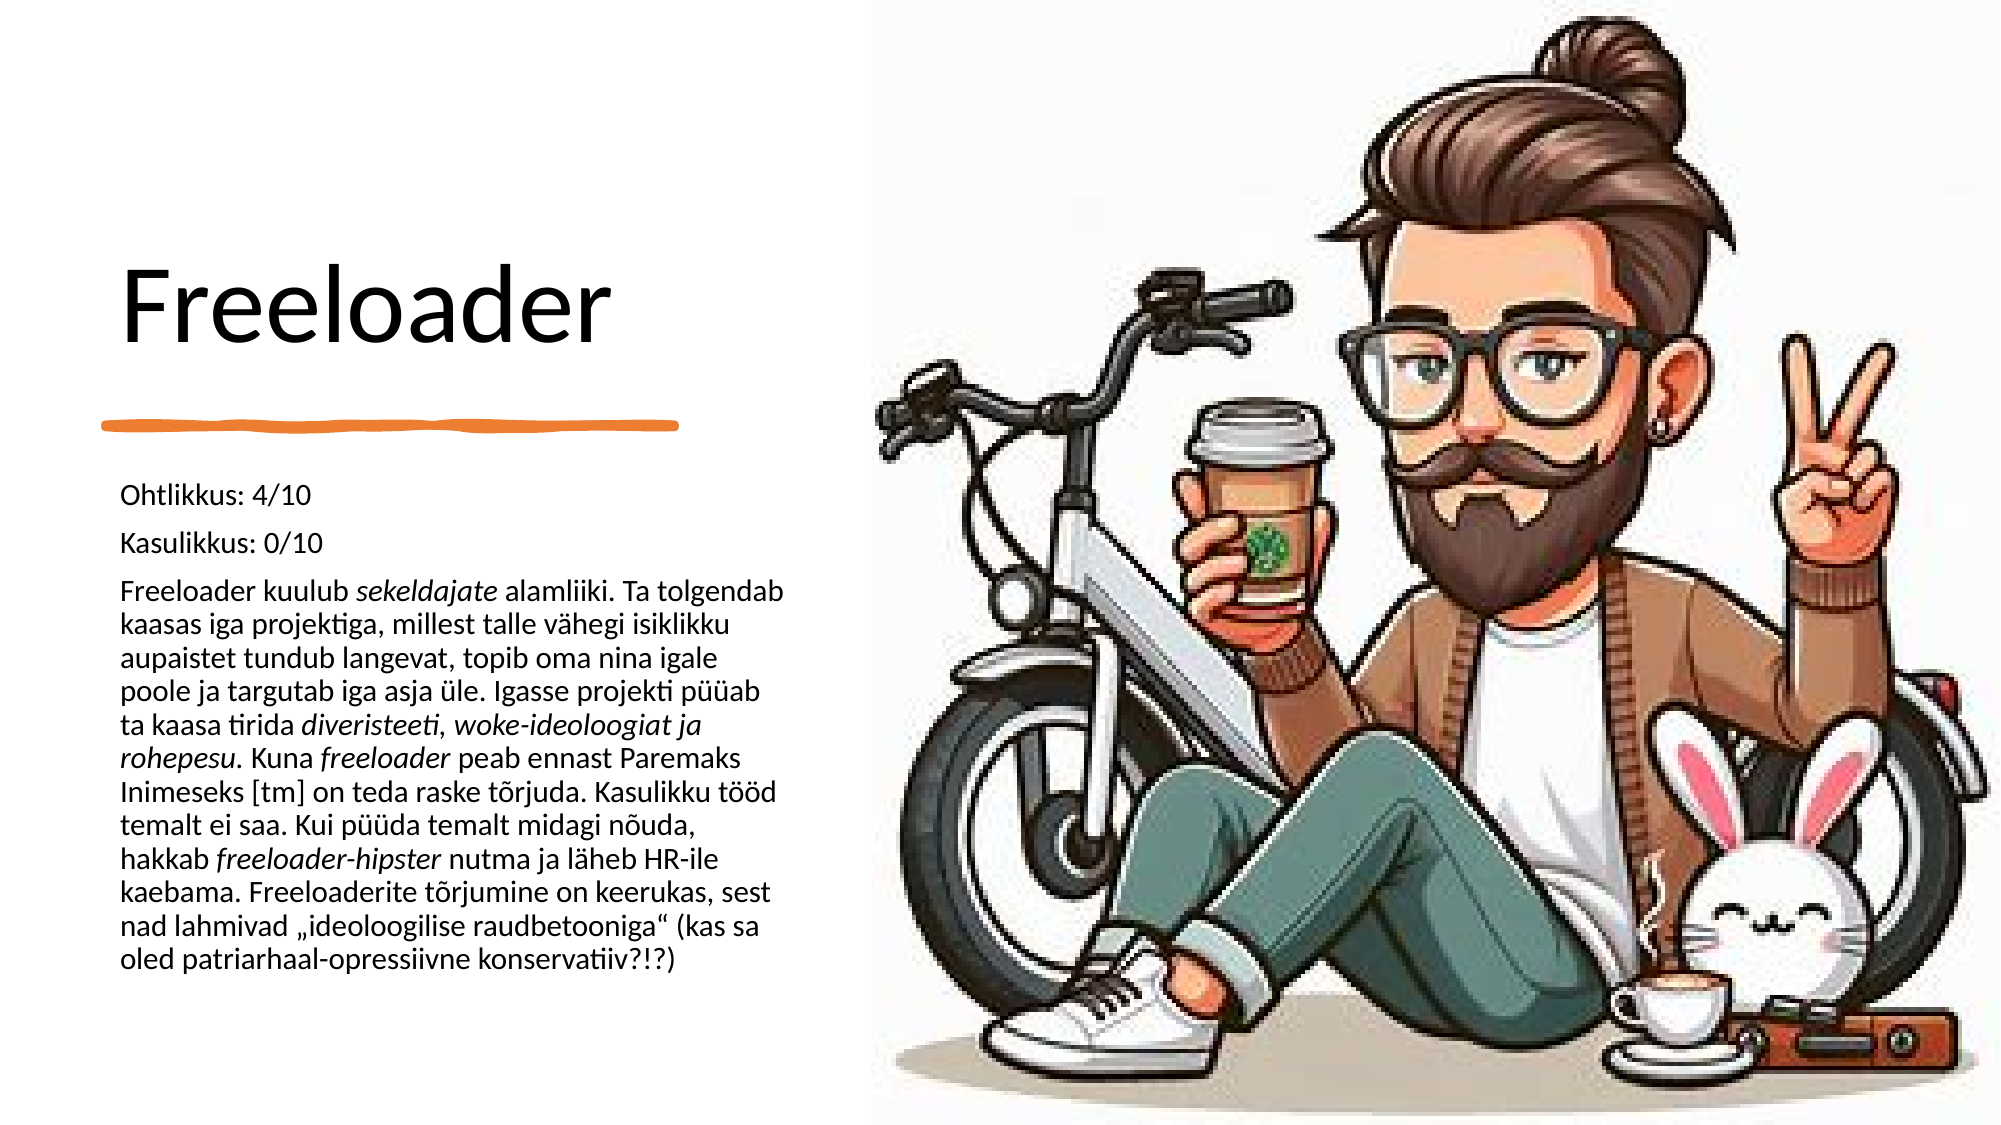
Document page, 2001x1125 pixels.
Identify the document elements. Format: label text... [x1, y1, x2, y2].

list Ohtlikkus: 4/10 Kasulikkus: 0/10 Freeloader kuulub sekeldajate alamliiki. Ta tolgendab kaasas iga projektiga, millest talle vähegi isiklikku aupaistet tundub langevat, topib oma nina igale poole ja targutab iga asja üle. Igasse projekti püüab ta kaasa tirida diveristeeti, woke-ideoloogiat ja rohepesu. Kuna freeloader peab ennast Paremaks Inimeseks [tm] on teda raske tõrjuda. Kasulikku tööd temalt ei saa. Kui püüda temalt midagi nõuda, hakkab freeloader-hipster nutma ja läheb HR-ile kaebama. Freeloaderite tõrjumine on keerukas, sest nad lahmivad „ideoloogilise raudbetooniga“ (kas sa oled patriarhaal-opressiivne konservatiiv?!?) [105, 471, 802, 1016]
title Freeloader [105, 53, 822, 375]
picture [871, 0, 2000, 1125]
text_box [0, 0, 871, 1125]
